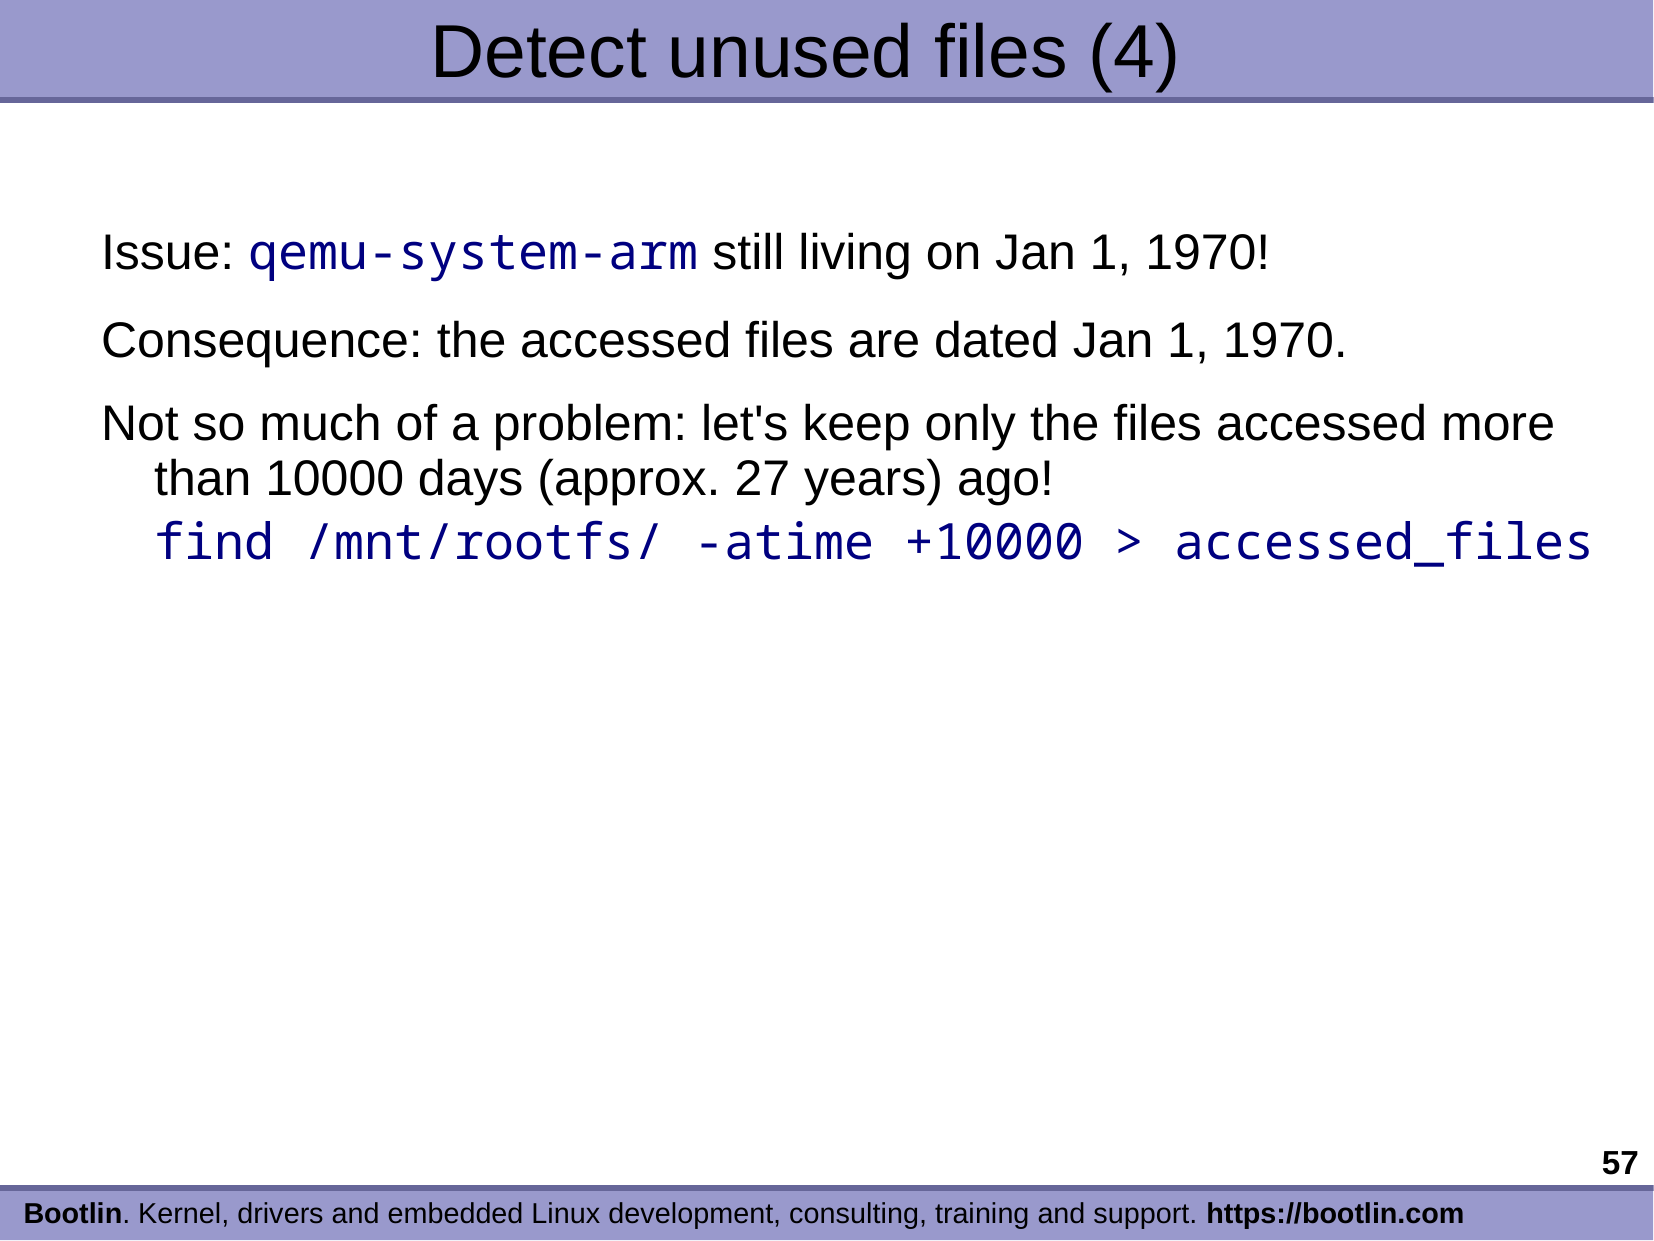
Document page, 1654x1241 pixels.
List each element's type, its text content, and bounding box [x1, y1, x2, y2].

list Issue: qemu-system-arm still living on Jan 1, 1970! Consequence: the accessed files are dated Jan 1, 1970. Not so much of a problem: let's keep only the files accessed more than 10000 days (approx. 27 years) ago! find /mnt/rootfs/ -atime +10000 > accessed_files [83, 216, 1598, 1066]
title Detect unused files (4) [60, 5, 1551, 97]
